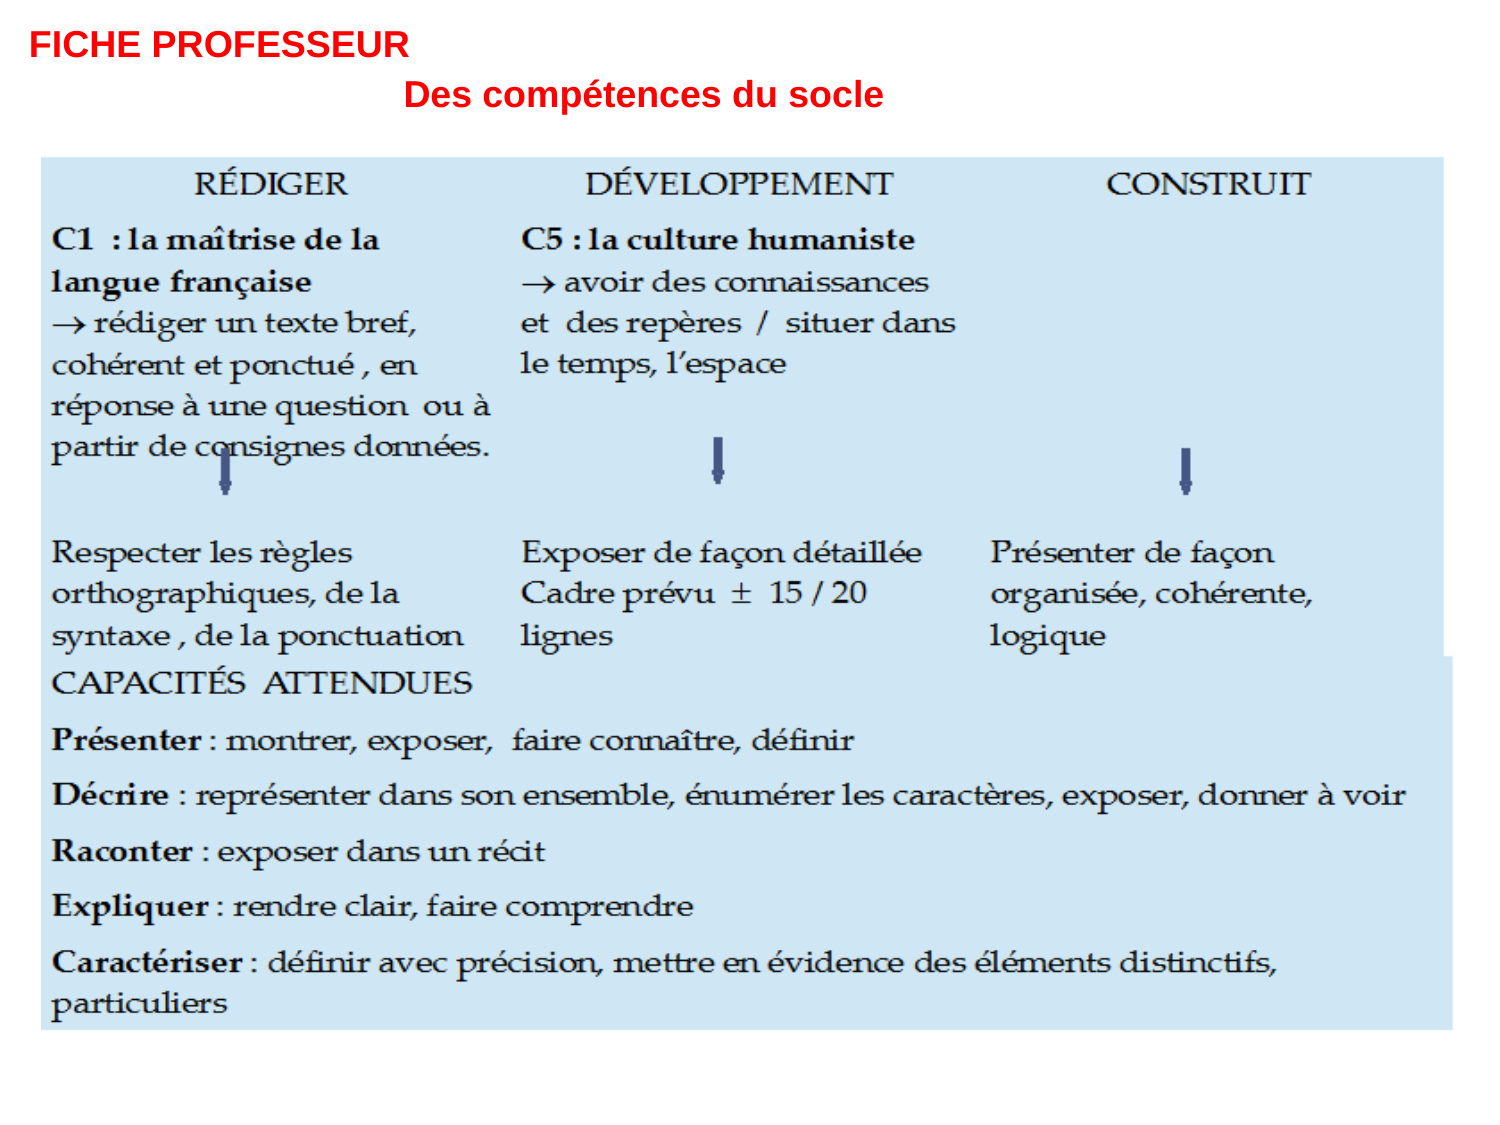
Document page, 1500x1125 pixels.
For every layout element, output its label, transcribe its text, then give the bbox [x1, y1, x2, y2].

picture [41, 148, 1471, 1035]
text_box FICHE PROFESSEUR Des compétences du socle [0, 0, 1500, 143]
